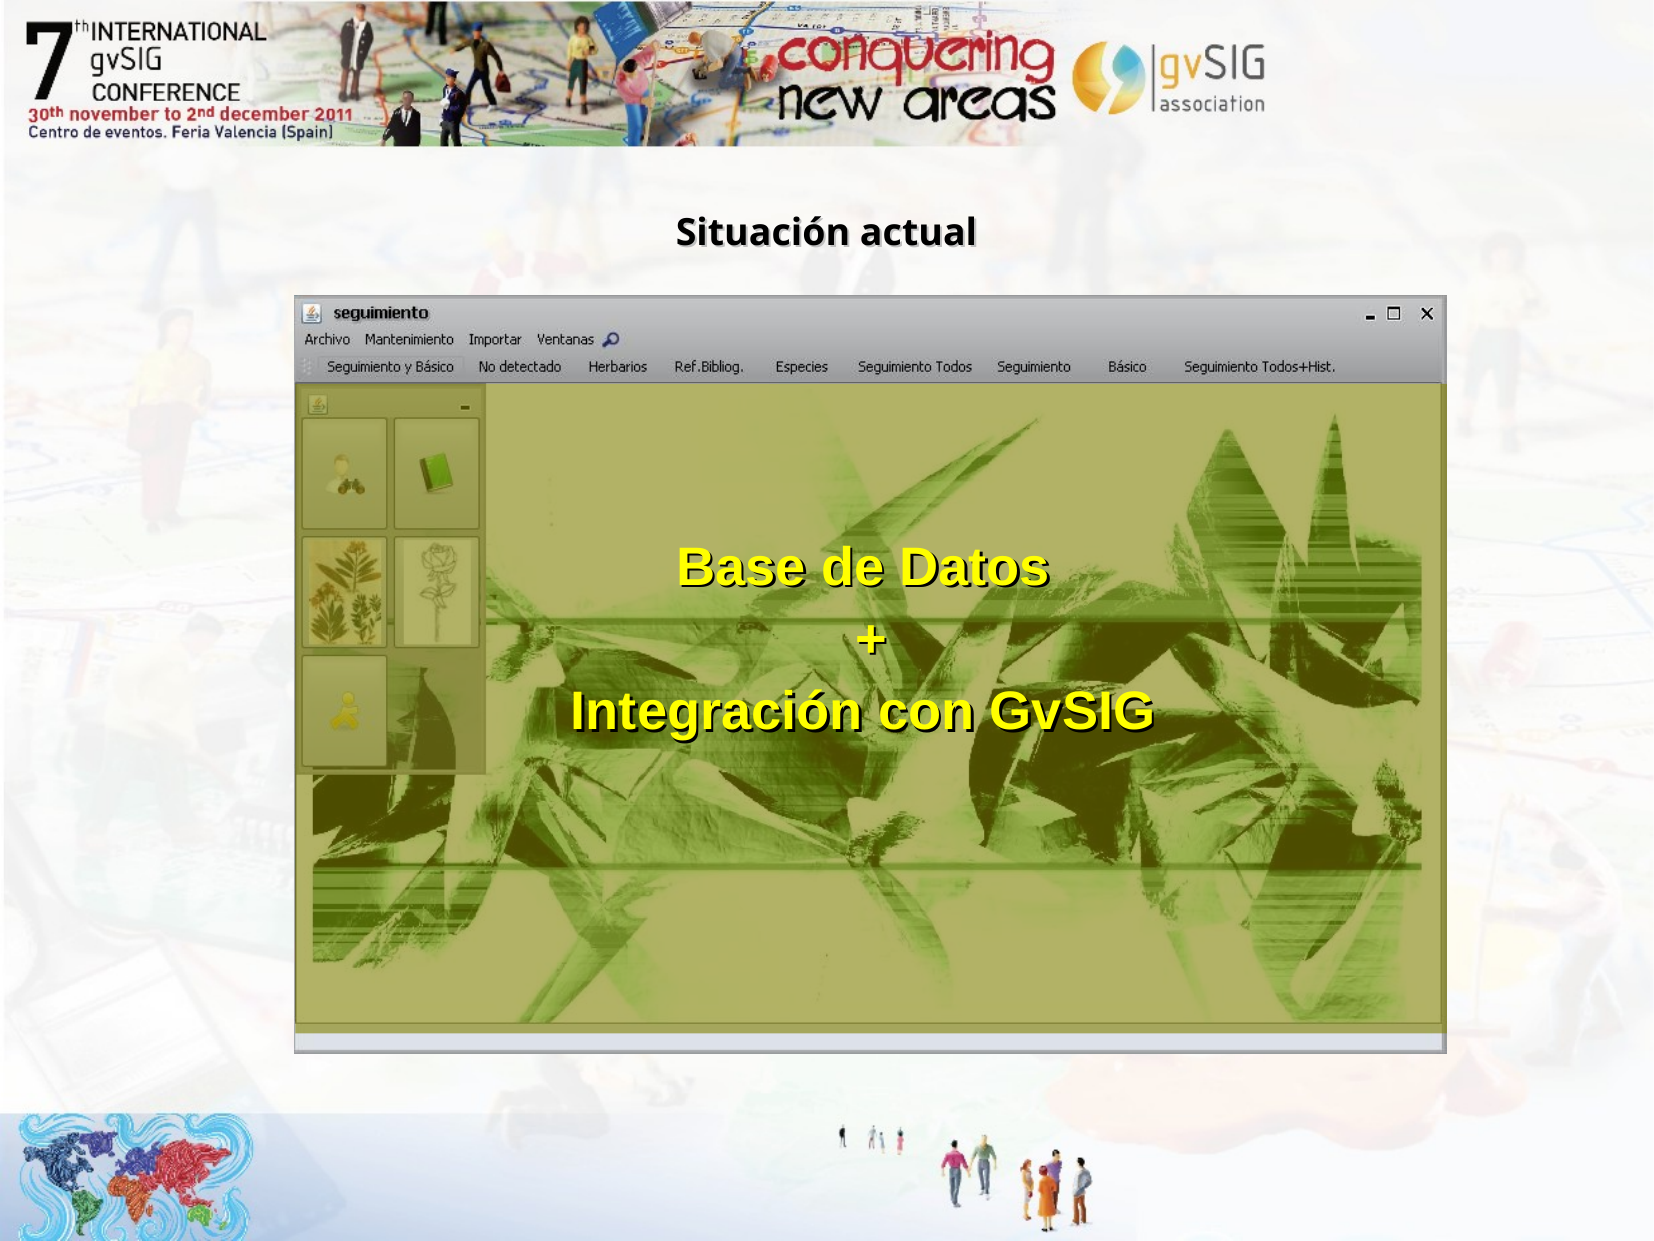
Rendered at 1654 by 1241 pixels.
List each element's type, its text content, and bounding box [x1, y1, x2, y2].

text_box Base de Datos + Integración con GvSIG [295, 383, 1447, 1034]
picture [0, 0, 1654, 1241]
text_box Situación actual [620, 198, 1034, 266]
